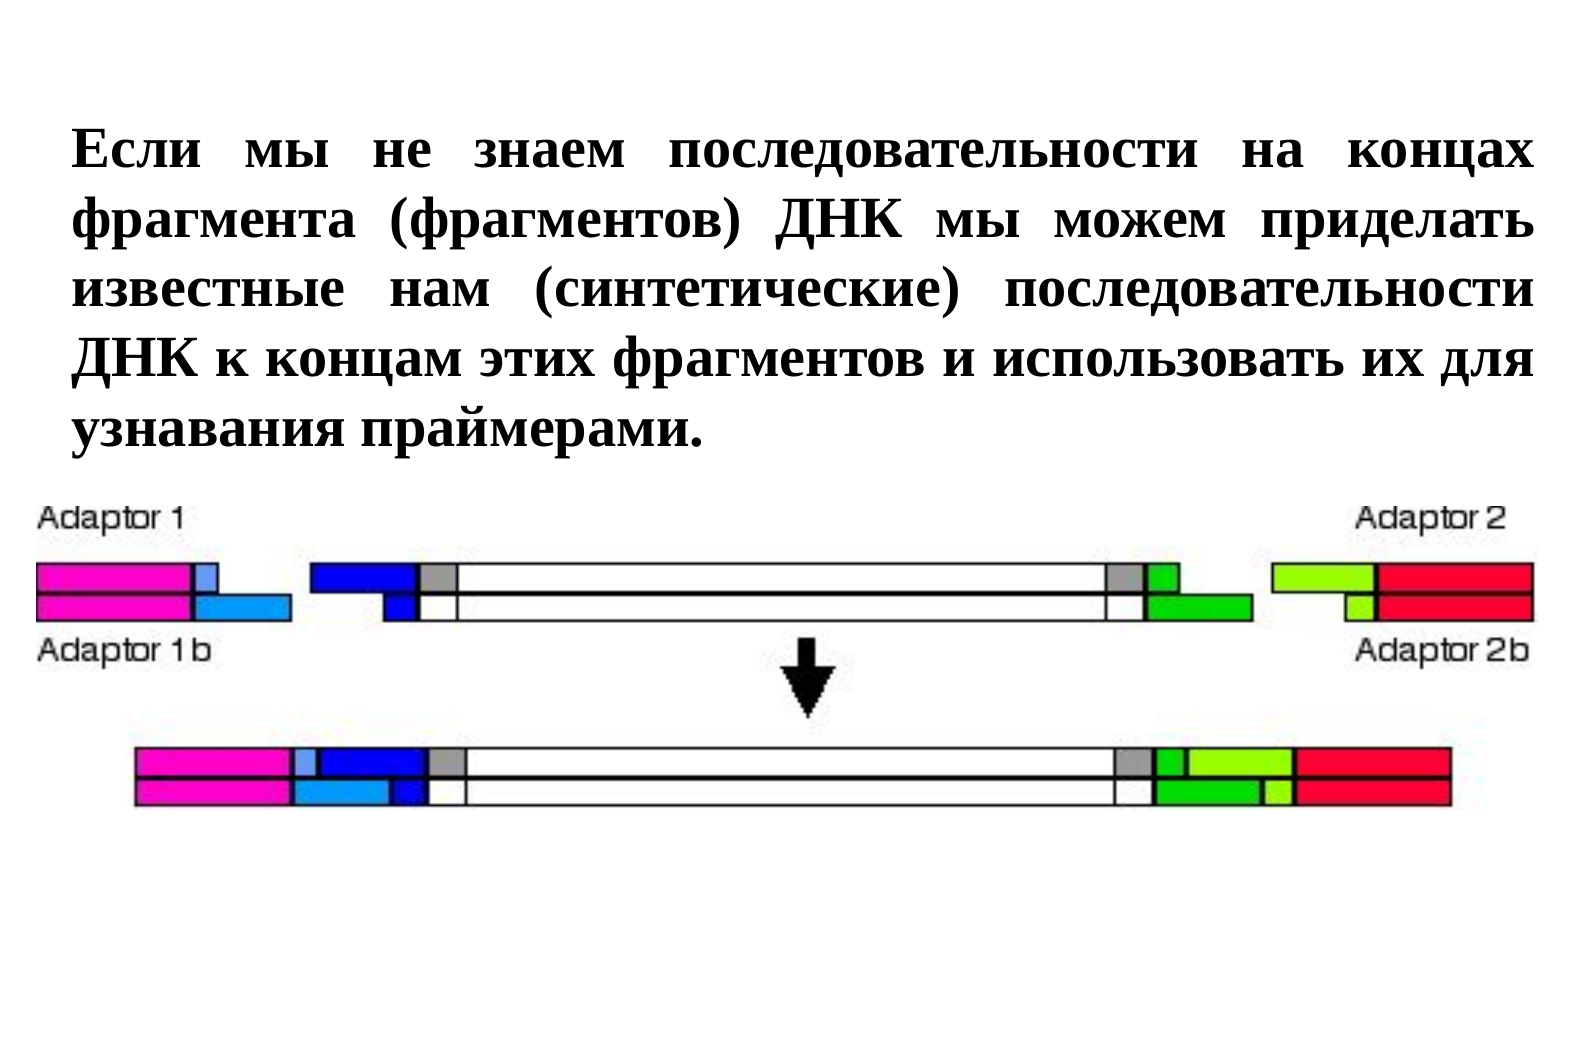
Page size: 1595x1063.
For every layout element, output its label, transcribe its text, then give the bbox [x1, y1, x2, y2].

picture [36, 506, 1538, 811]
text_box Если мы не знаем последовательности на концах фрагмента (фрагментов) ДНК мы можем приделать известные нам (синтетические) последовательности ДНК к концам этих фрагментов и использовать их для узнавания праймерами. [56, 101, 1551, 449]
